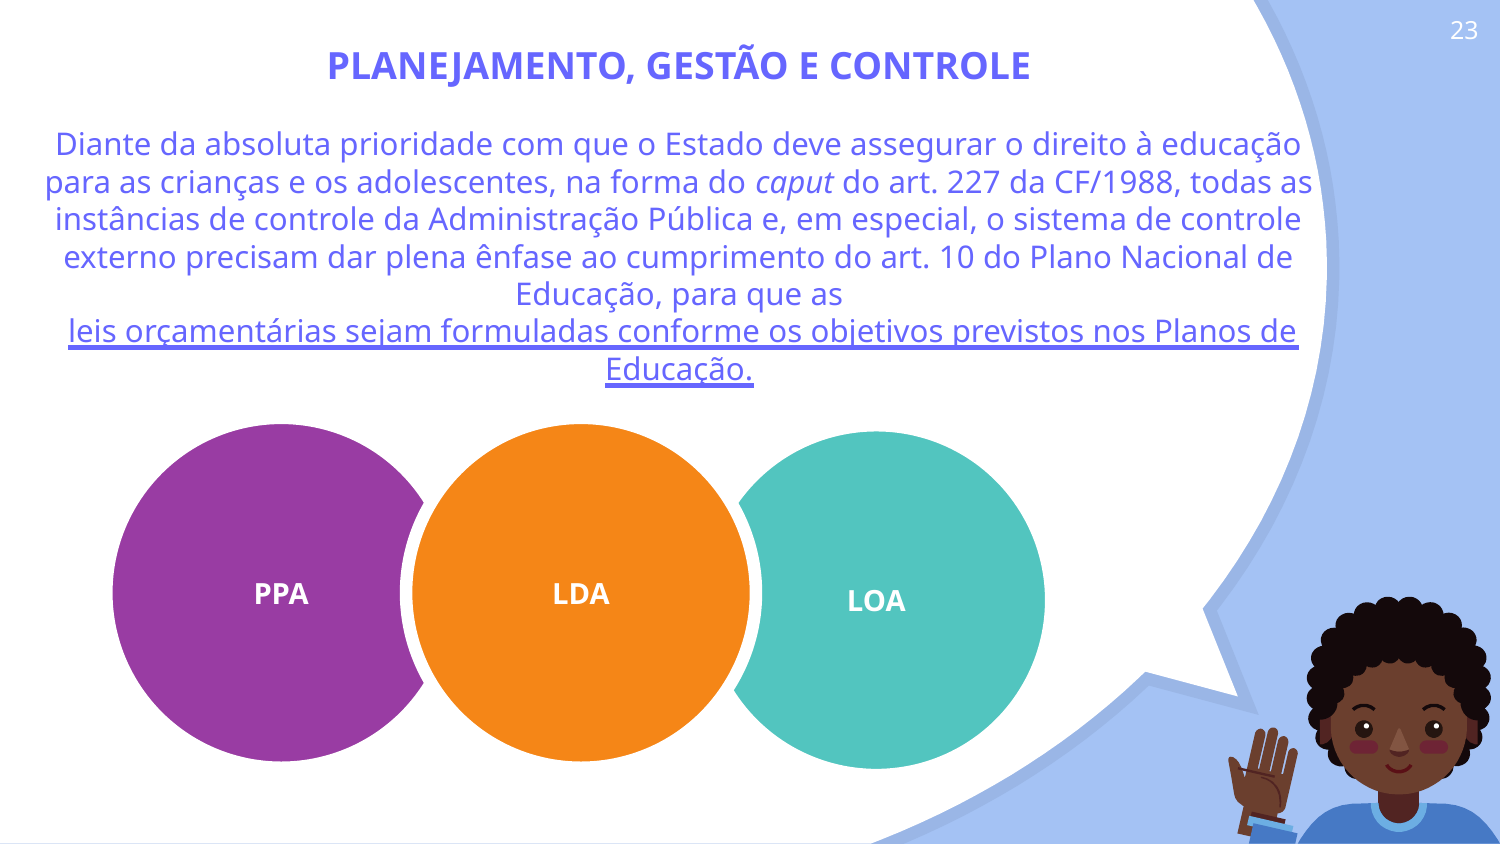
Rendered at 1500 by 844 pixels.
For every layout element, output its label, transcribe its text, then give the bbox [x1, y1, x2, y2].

text_box PPA [106, 417, 431, 768]
text_box LOA [726, 425, 1052, 776]
title PLANEJAMENTO, GESTÃO E CONTROLE Diante da absoluta prioridade com que o Estado deve assegurar o direito à educação para as crianças e os adolescentes, na forma do caput do art. 227 da CF/1988, todas as instâncias de controle da Administração Pública e, em especial, o sistema de controle externo precisam dar plena ênfase ao cumprimento do art. 10 do Plano Nacional de Educação, para que as leis orçamentárias sejam formuladas conforme os objetivos previstos nos Planos de Educação. [23, 165, 1335, 402]
slide_number <número> [1403, 0, 1494, 65]
text_box LDA [406, 417, 756, 768]
text_box [1297, 596, 1500, 844]
text_box [1228, 727, 1298, 844]
